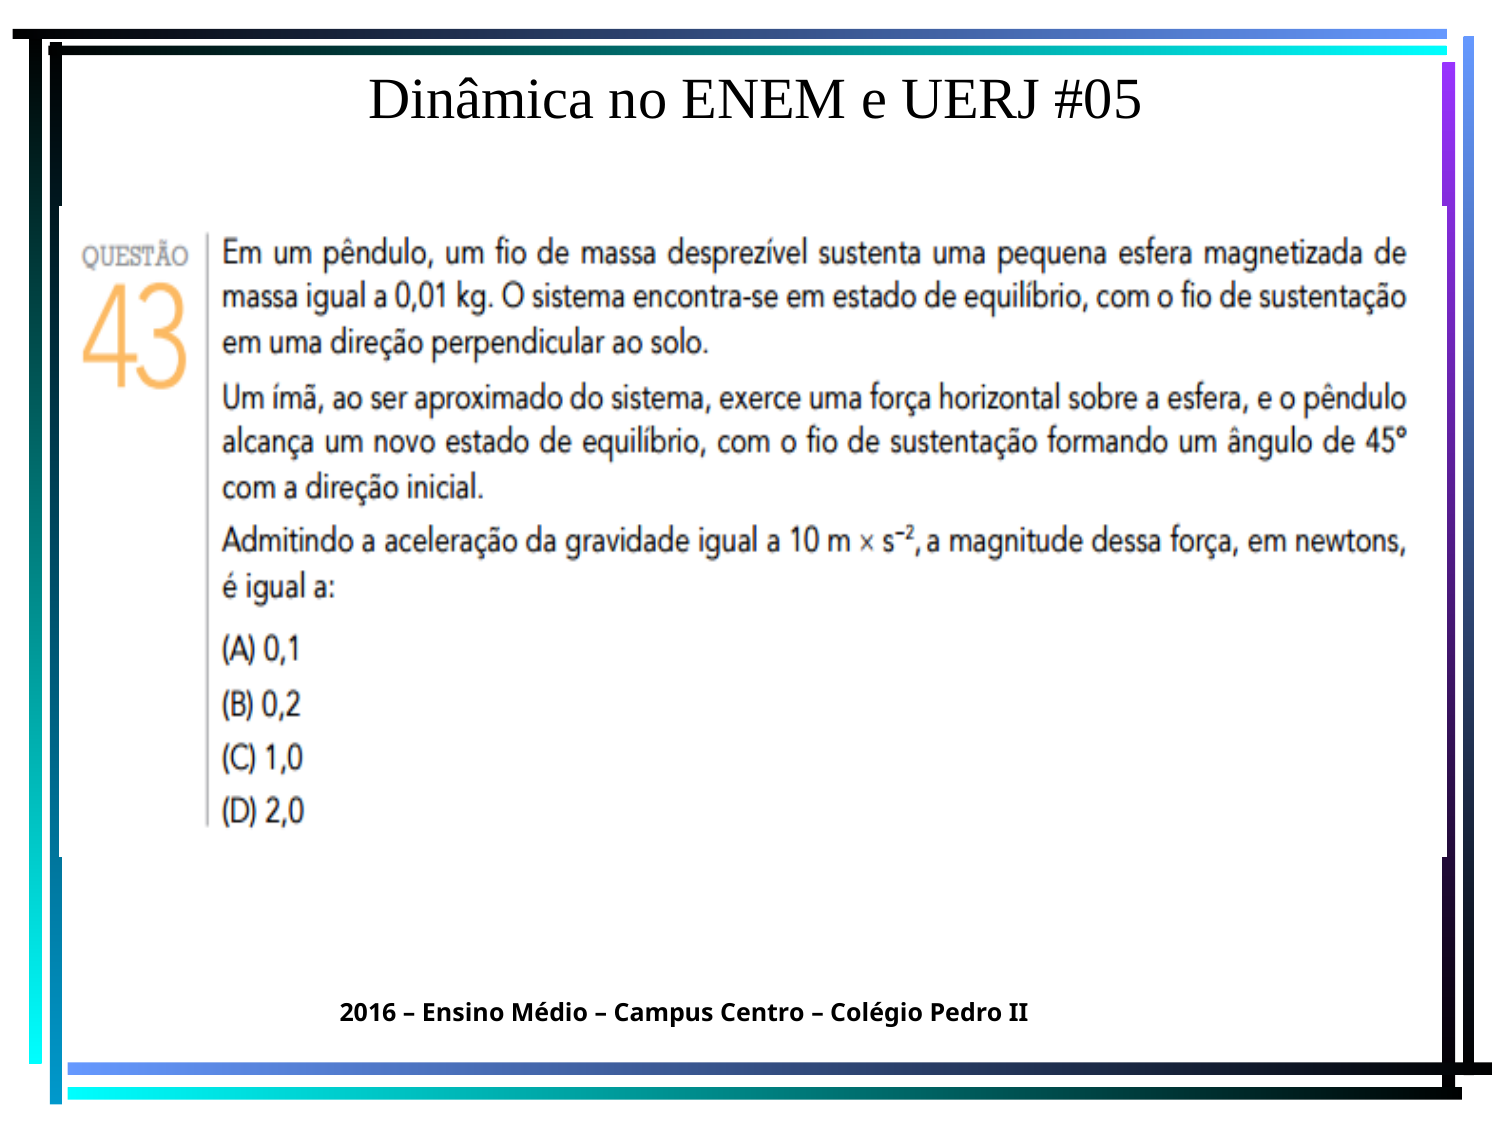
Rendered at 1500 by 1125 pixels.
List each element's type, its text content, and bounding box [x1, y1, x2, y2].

text_box 2016 – Ensino Médio – Campus Centro – Colégio Pedro II [324, 987, 1045, 1037]
picture [0, 0, 1500, 1125]
title Dinâmica no ENEM e UERJ #05 [118, 59, 1394, 148]
